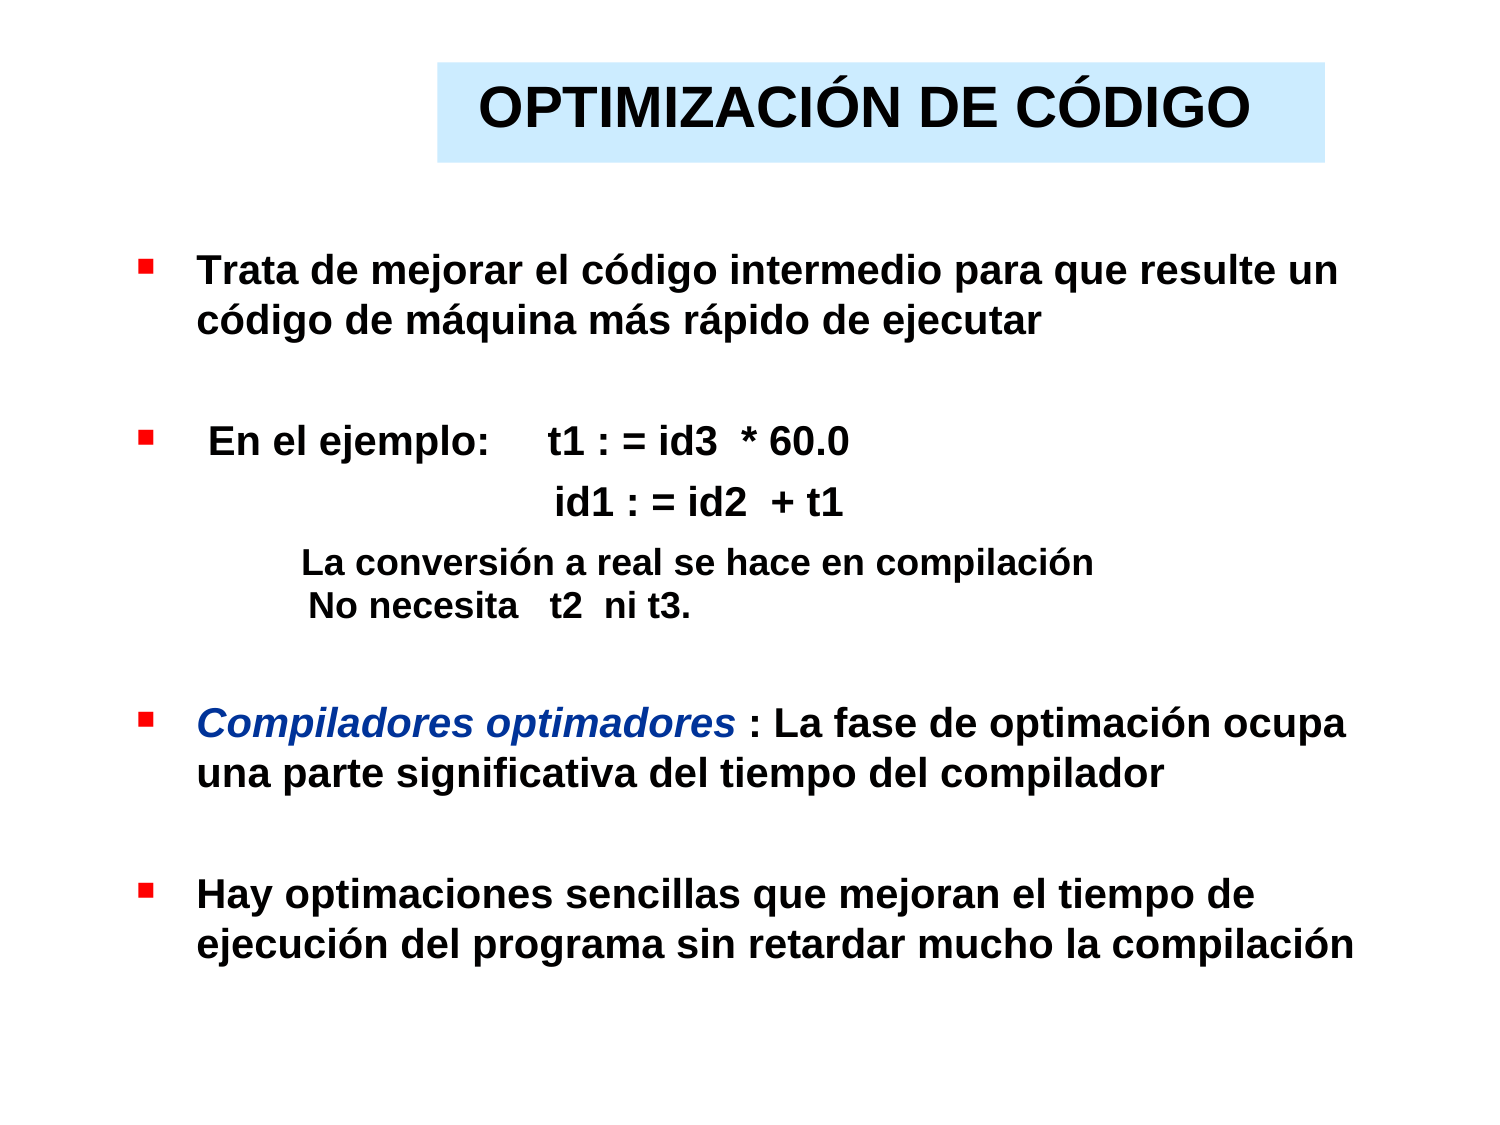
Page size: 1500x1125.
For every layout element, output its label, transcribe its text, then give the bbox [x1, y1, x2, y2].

list Trata de mejorar el código intermedio para que resulte un código de máquina más rápido de ejecutar En el ejemplo: t1 : = id3 * 60.0 id1 : = id2 + t1 La conversión a real se hace en compilación No necesita t2 ni t3. Compiladores optimadores : La fase de optimación ocupa una parte significativa del tiempo del compilador Hay optimaciones sencillas que mejoran el tiempo de ejecución del programa sin retardar mucho la compilación [125, 174, 1401, 1085]
title OPTIMIZACIÓN DE CÓDIGO [437, 62, 1325, 163]
